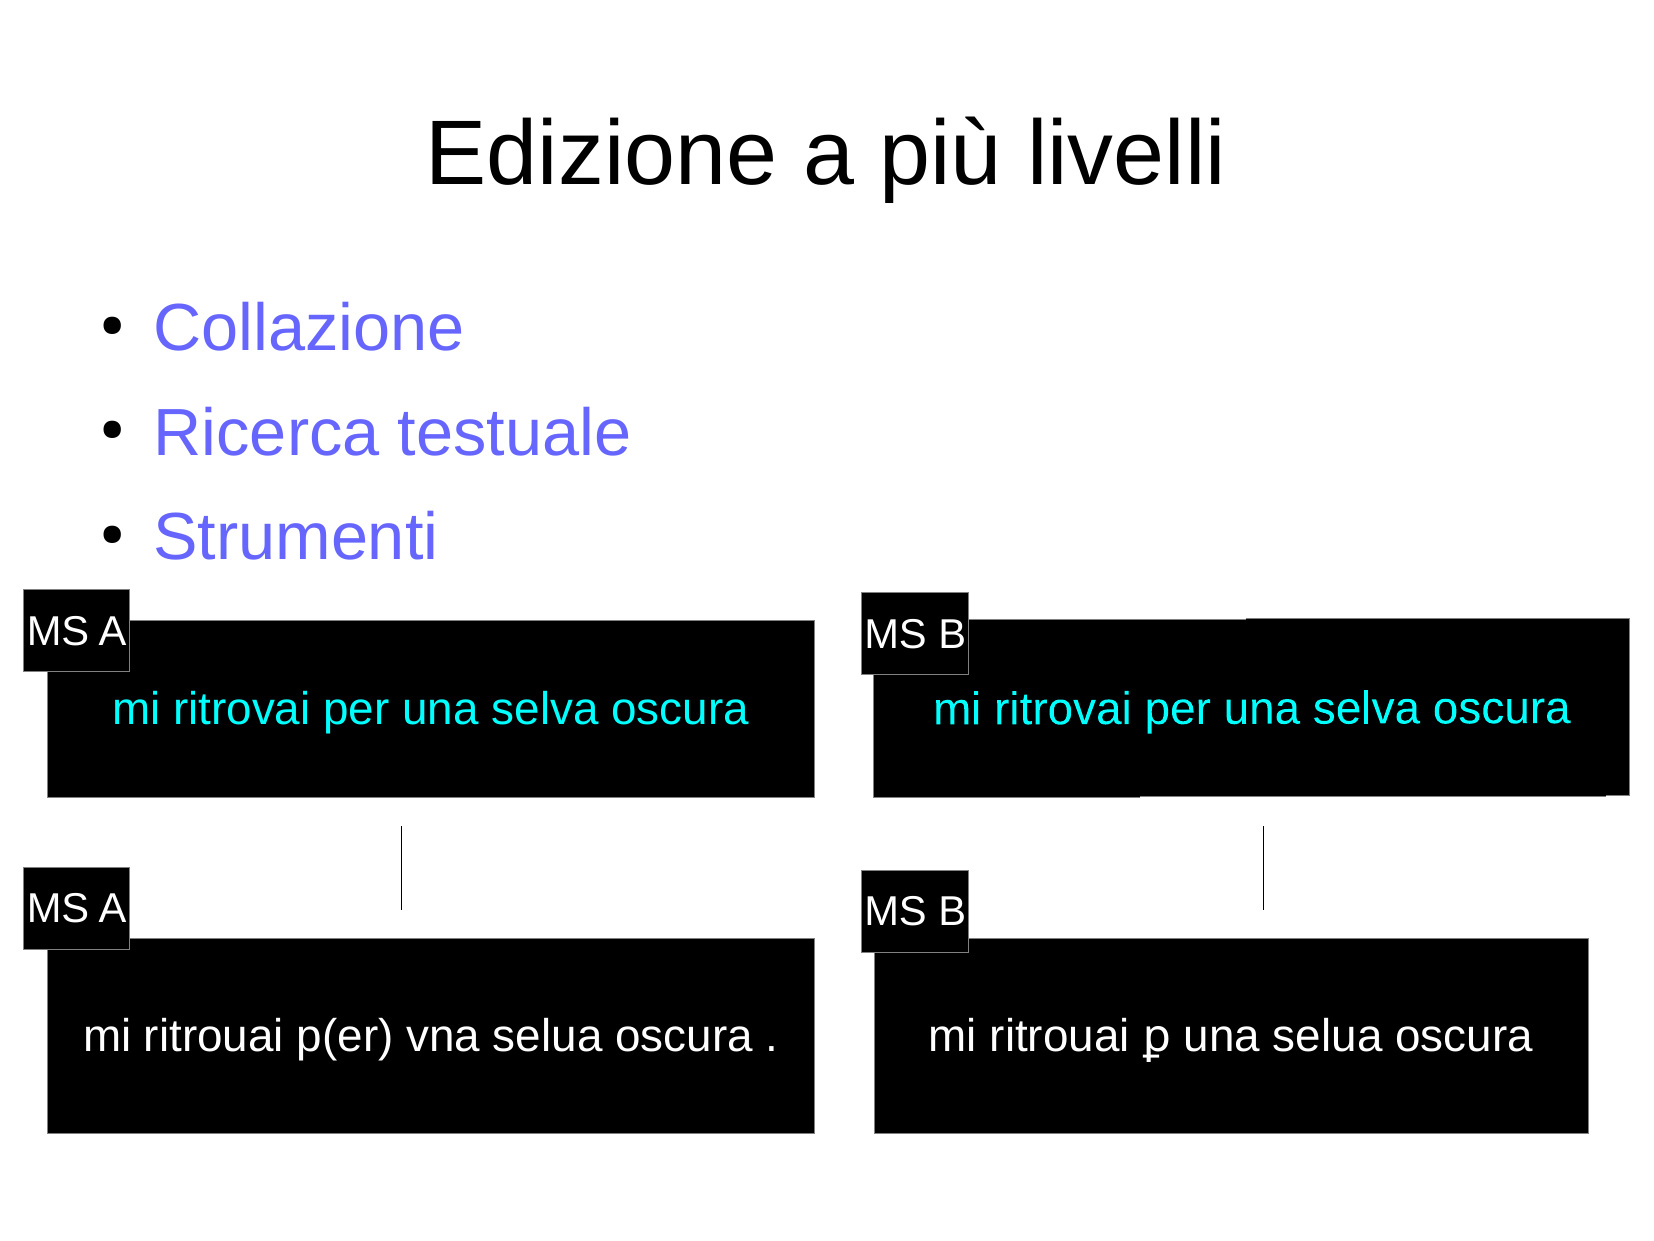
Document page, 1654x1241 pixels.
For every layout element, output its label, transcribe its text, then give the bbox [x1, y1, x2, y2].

text_box mi ritrovai per una selva oscura [873, 618, 1630, 798]
text_box MS A [23, 589, 130, 672]
text_box MS A [23, 867, 130, 950]
text_box mi ritrovai per una selva oscura [47, 620, 815, 798]
list Collazione Ricerca testuale Strumenti [82, 290, 1571, 1010]
text_box MS B [861, 592, 969, 675]
title Edizione a più livelli [82, 49, 1571, 257]
text_box mi ritrouai p(er) vna selua oscura . [47, 938, 815, 1134]
text_box MS B [861, 870, 969, 953]
text_box mi ritrouai ꝑ una selua oscura [874, 938, 1589, 1134]
